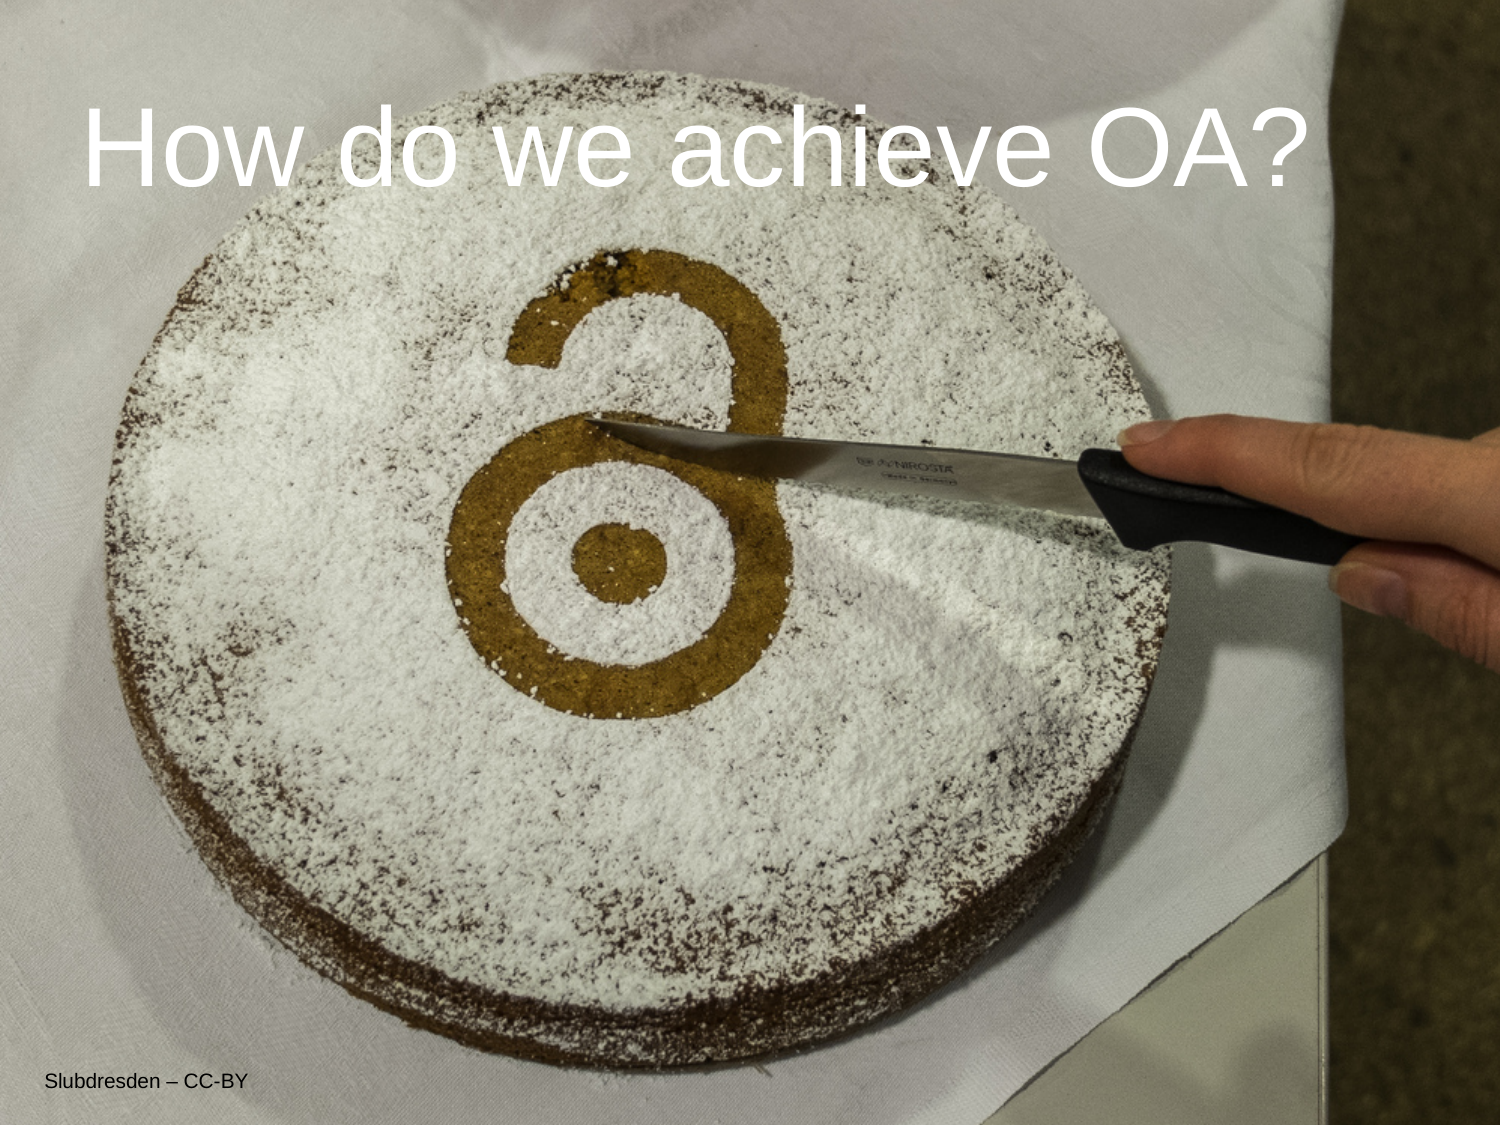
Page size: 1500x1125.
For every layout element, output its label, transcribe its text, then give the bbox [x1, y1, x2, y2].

picture [0, 0, 1500, 1125]
title How do we achieve OA? [64, 66, 1388, 279]
text_box Slubdresden – CC-BY [29, 1060, 266, 1101]
